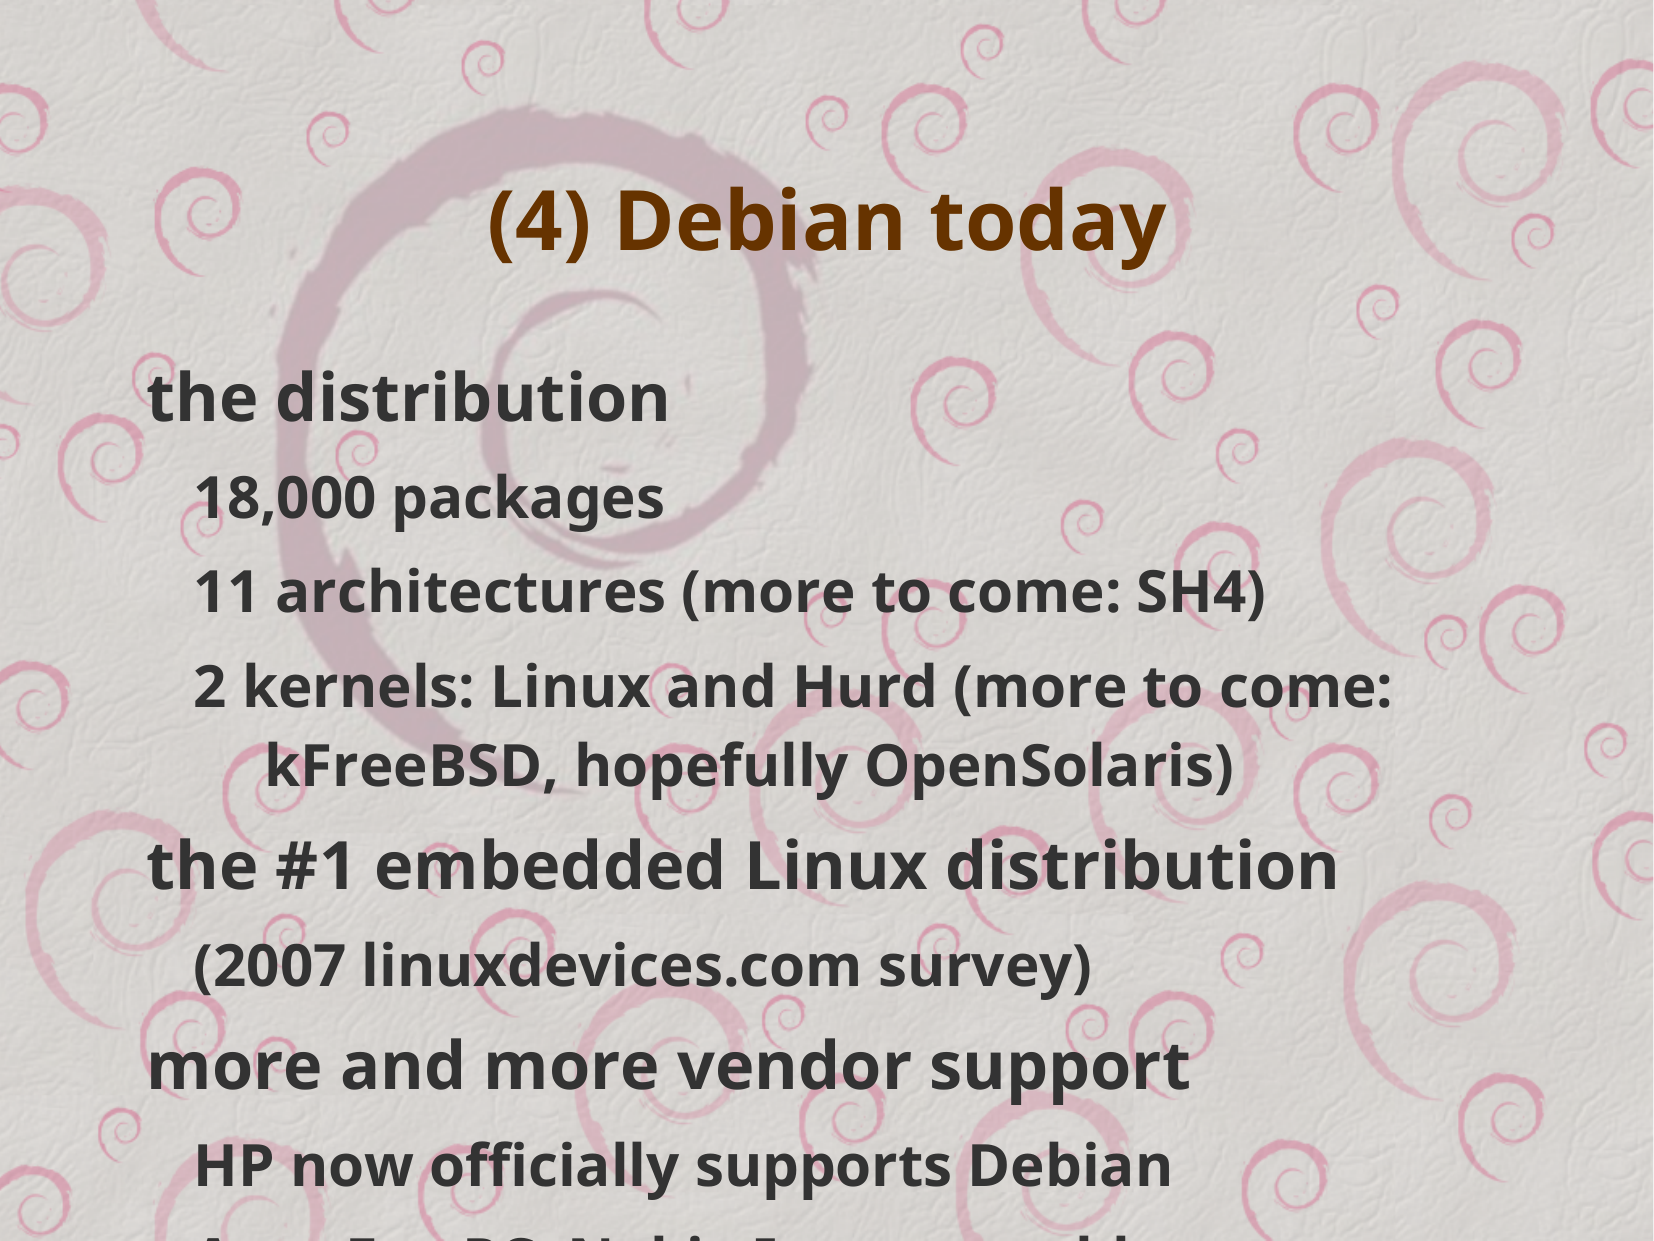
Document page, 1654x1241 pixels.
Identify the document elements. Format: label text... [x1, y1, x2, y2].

list the distribution 18,000 packages 11 architectures (more to come: SH4) 2 kernels: Linux and Hurd (more to come: kFreeBSD, hopefully OpenSolaris) the #1 embedded Linux distribution (2007 linuxdevices.com survey) more and more vendor support HP now officially supports Debian Asus Eee PC, Nokia Internet tablets... [134, 350, 1516, 1174]
picture [0, 0, 1654, 1241]
title (4) Debian today [121, 114, 1534, 322]
